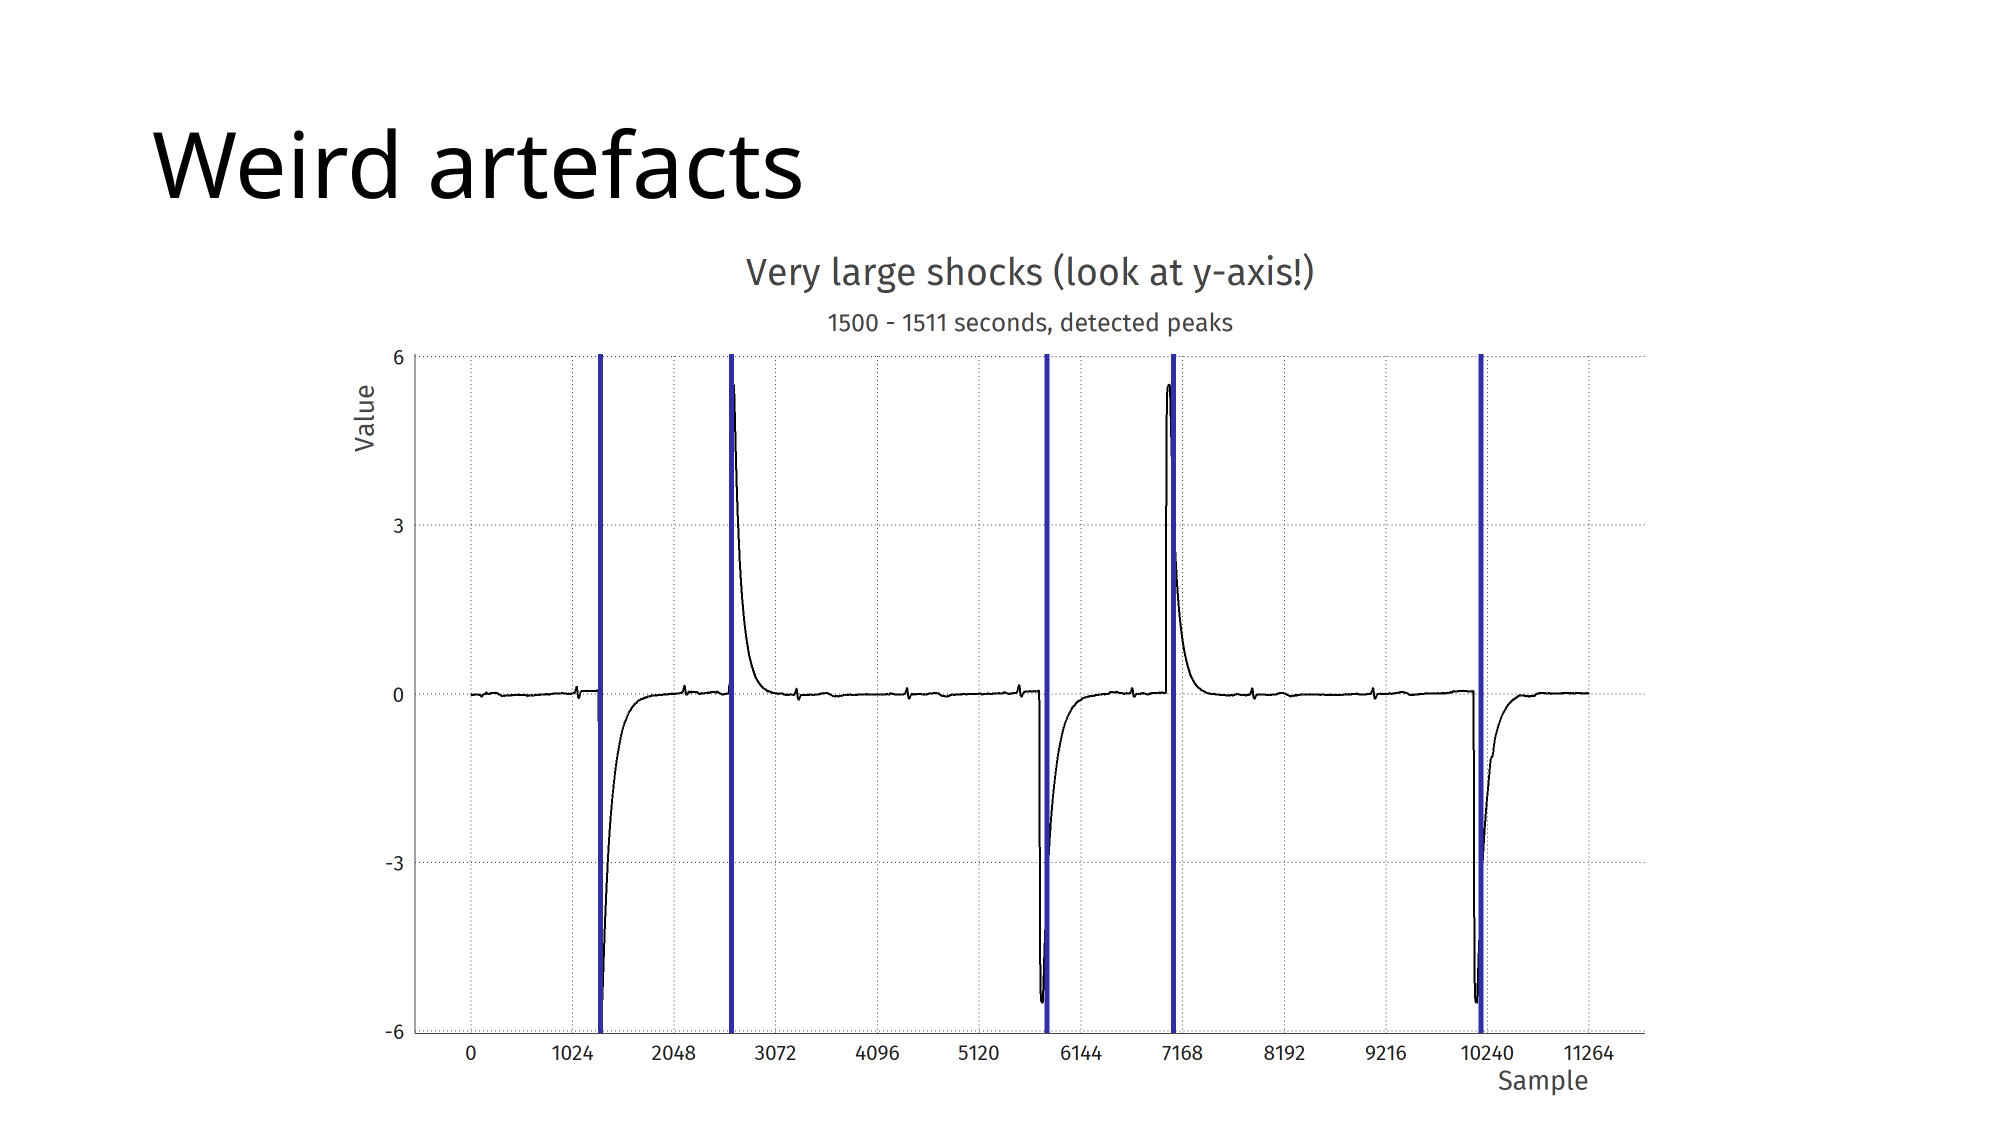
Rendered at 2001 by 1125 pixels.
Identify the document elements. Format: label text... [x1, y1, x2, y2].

picture [324, 224, 1675, 1125]
title Weird artefacts [137, 59, 1863, 278]
